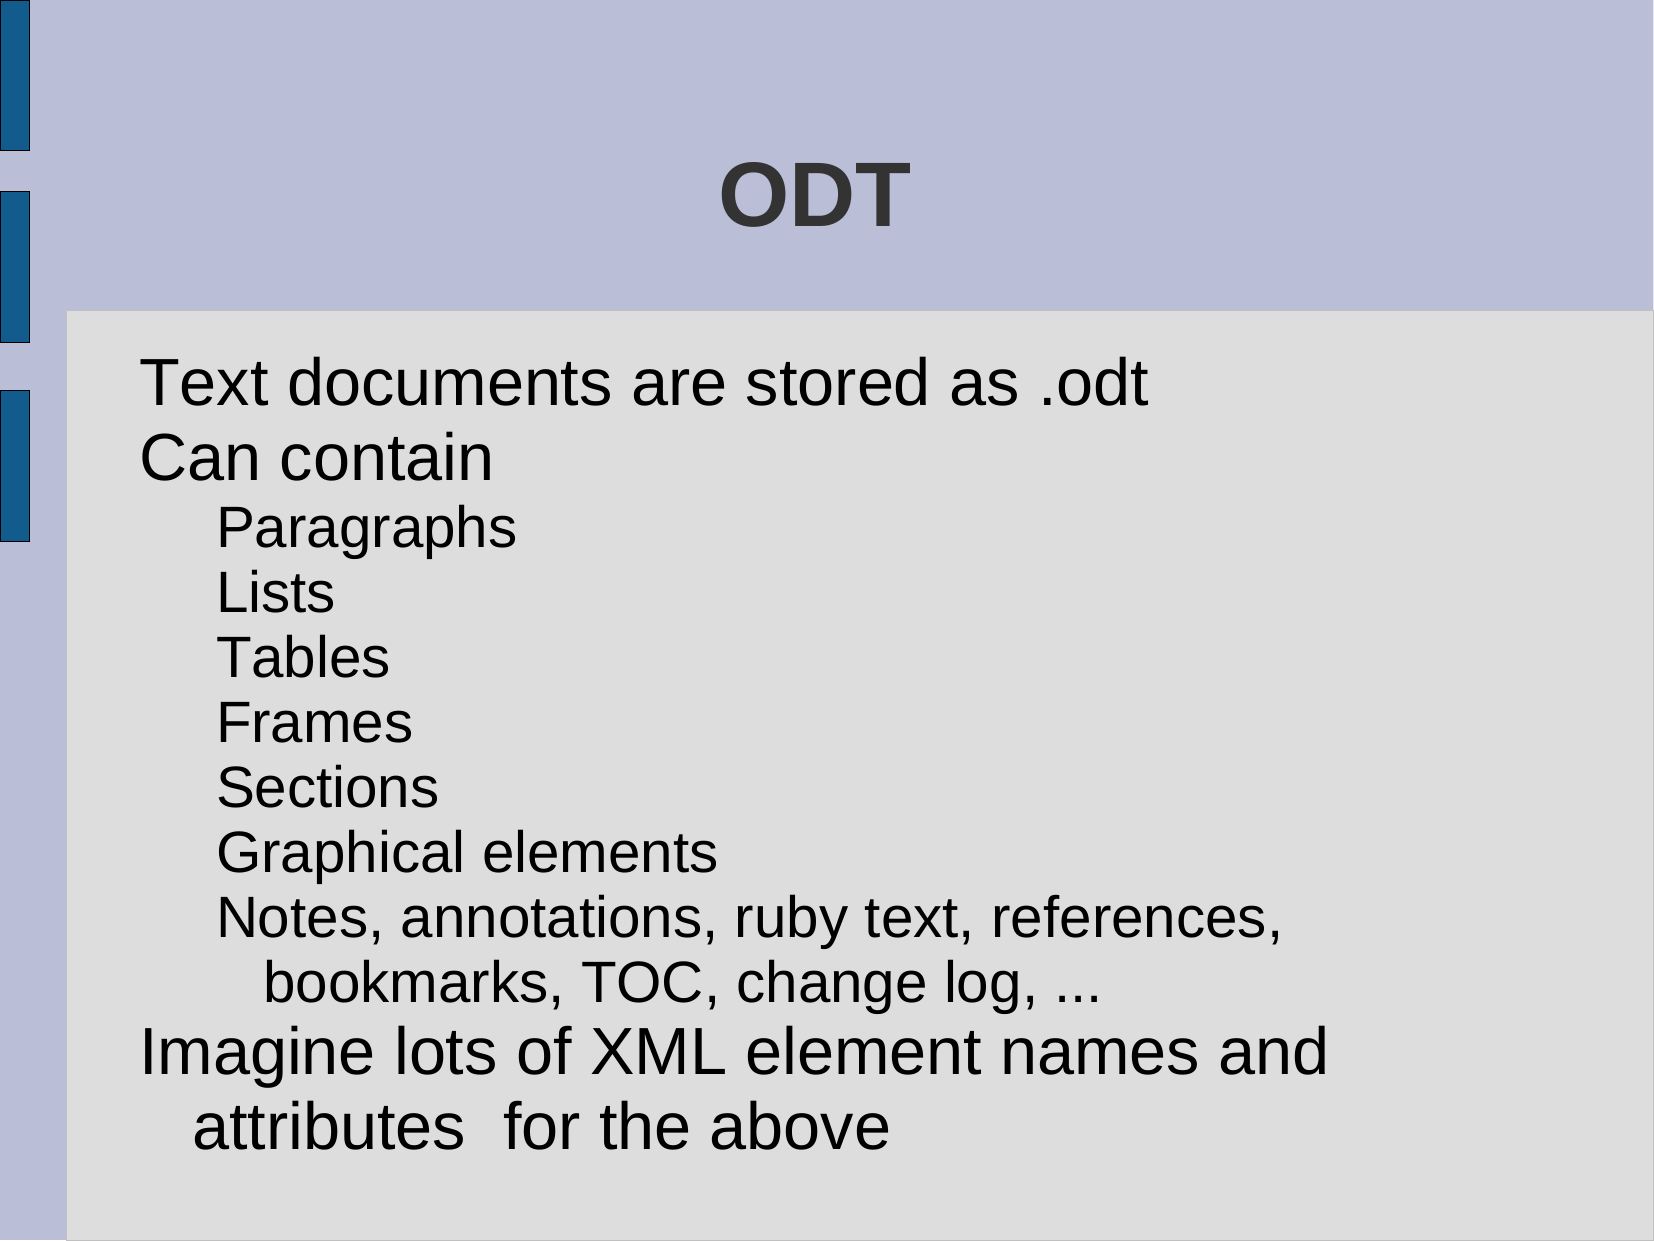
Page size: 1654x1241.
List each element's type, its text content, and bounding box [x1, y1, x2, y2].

list Text documents are stored as .odt Can contain Paragraphs Lists Tables Frames Sections Graphical elements Notes, annotations, ruby text, references, bookmarks, TOC, change log, ... Imagine lots of XML element names and attributes for the above [121, 344, 1534, 1165]
title ODT [121, 98, 1534, 291]
